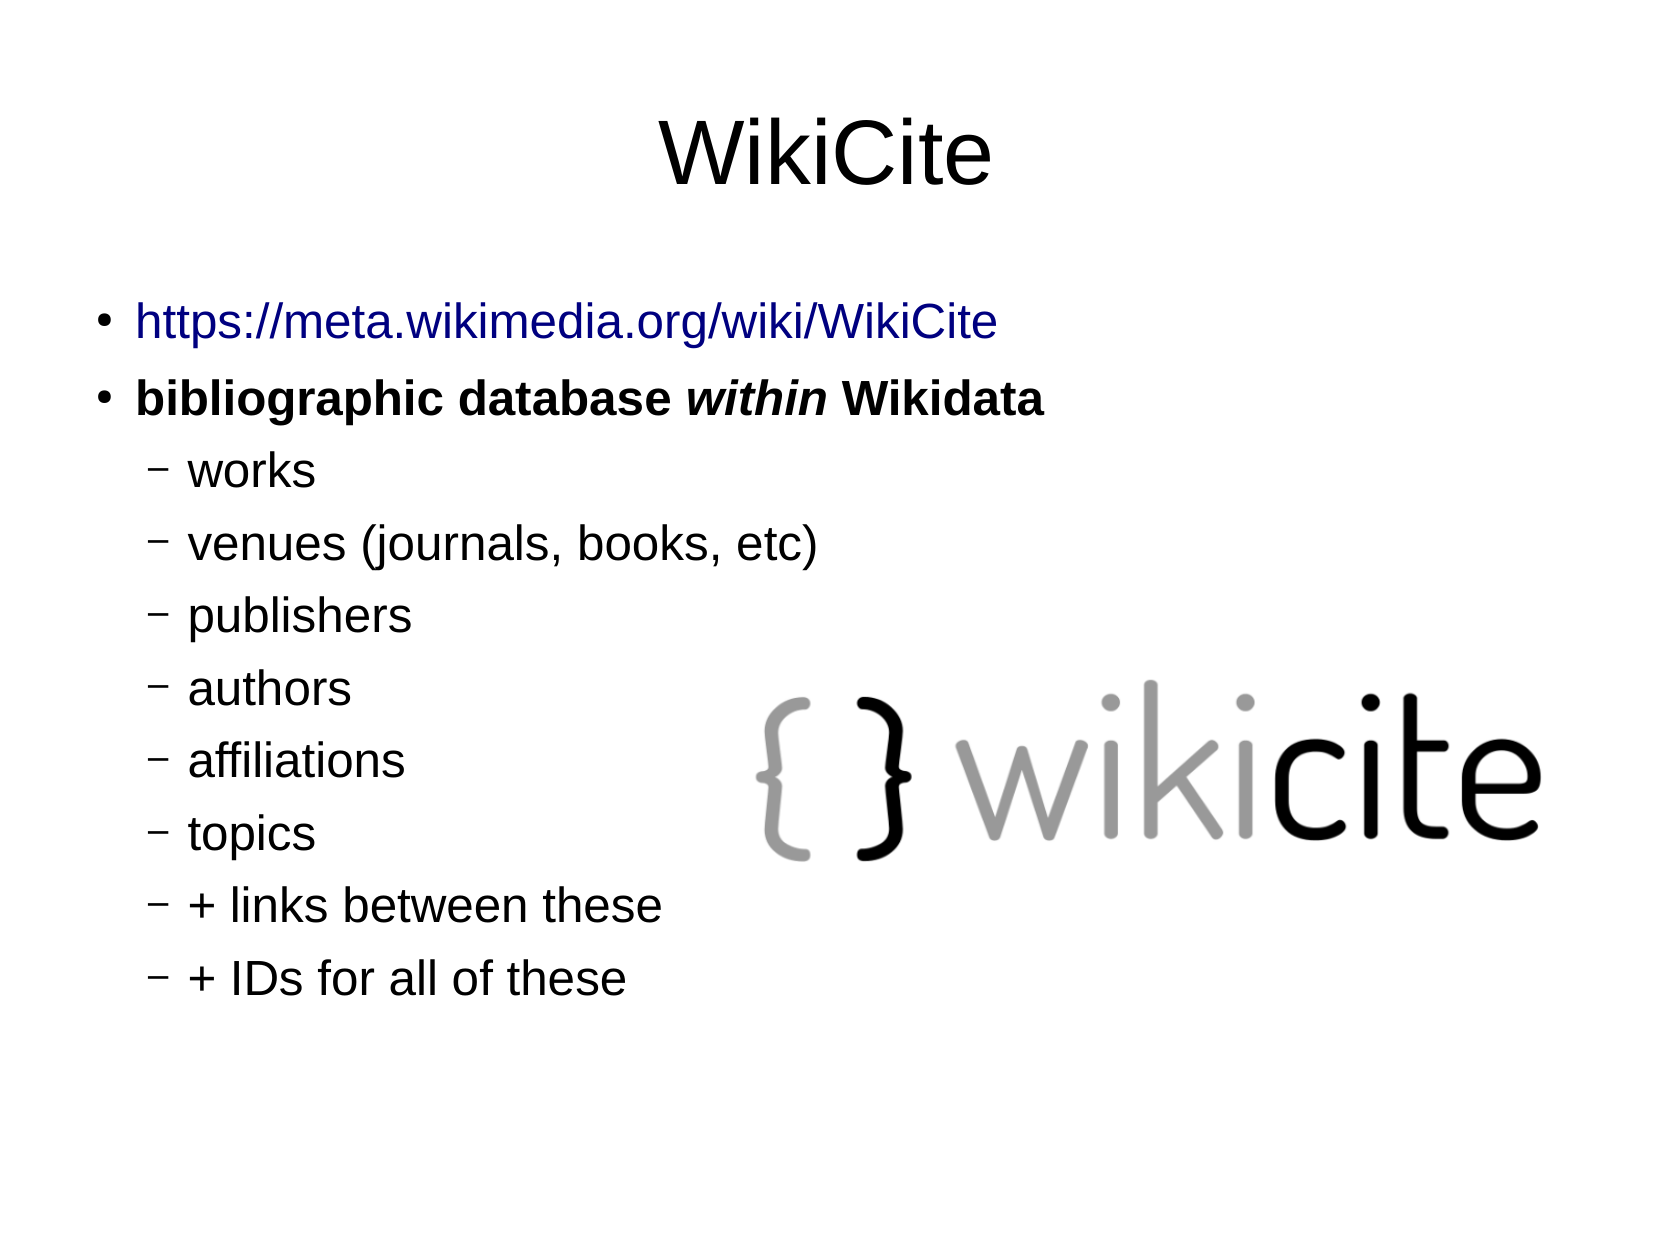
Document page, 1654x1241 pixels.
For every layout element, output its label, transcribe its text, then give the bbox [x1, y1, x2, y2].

title WikiCite [82, 49, 1571, 257]
picture [670, 605, 1639, 935]
list https://meta.wikimedia.org/wiki/WikiCite bibliographic database within Wikidata works venues (journals, books, etc) publishers authors affiliations topics + links between these + IDs for all of these [82, 290, 1571, 1010]
